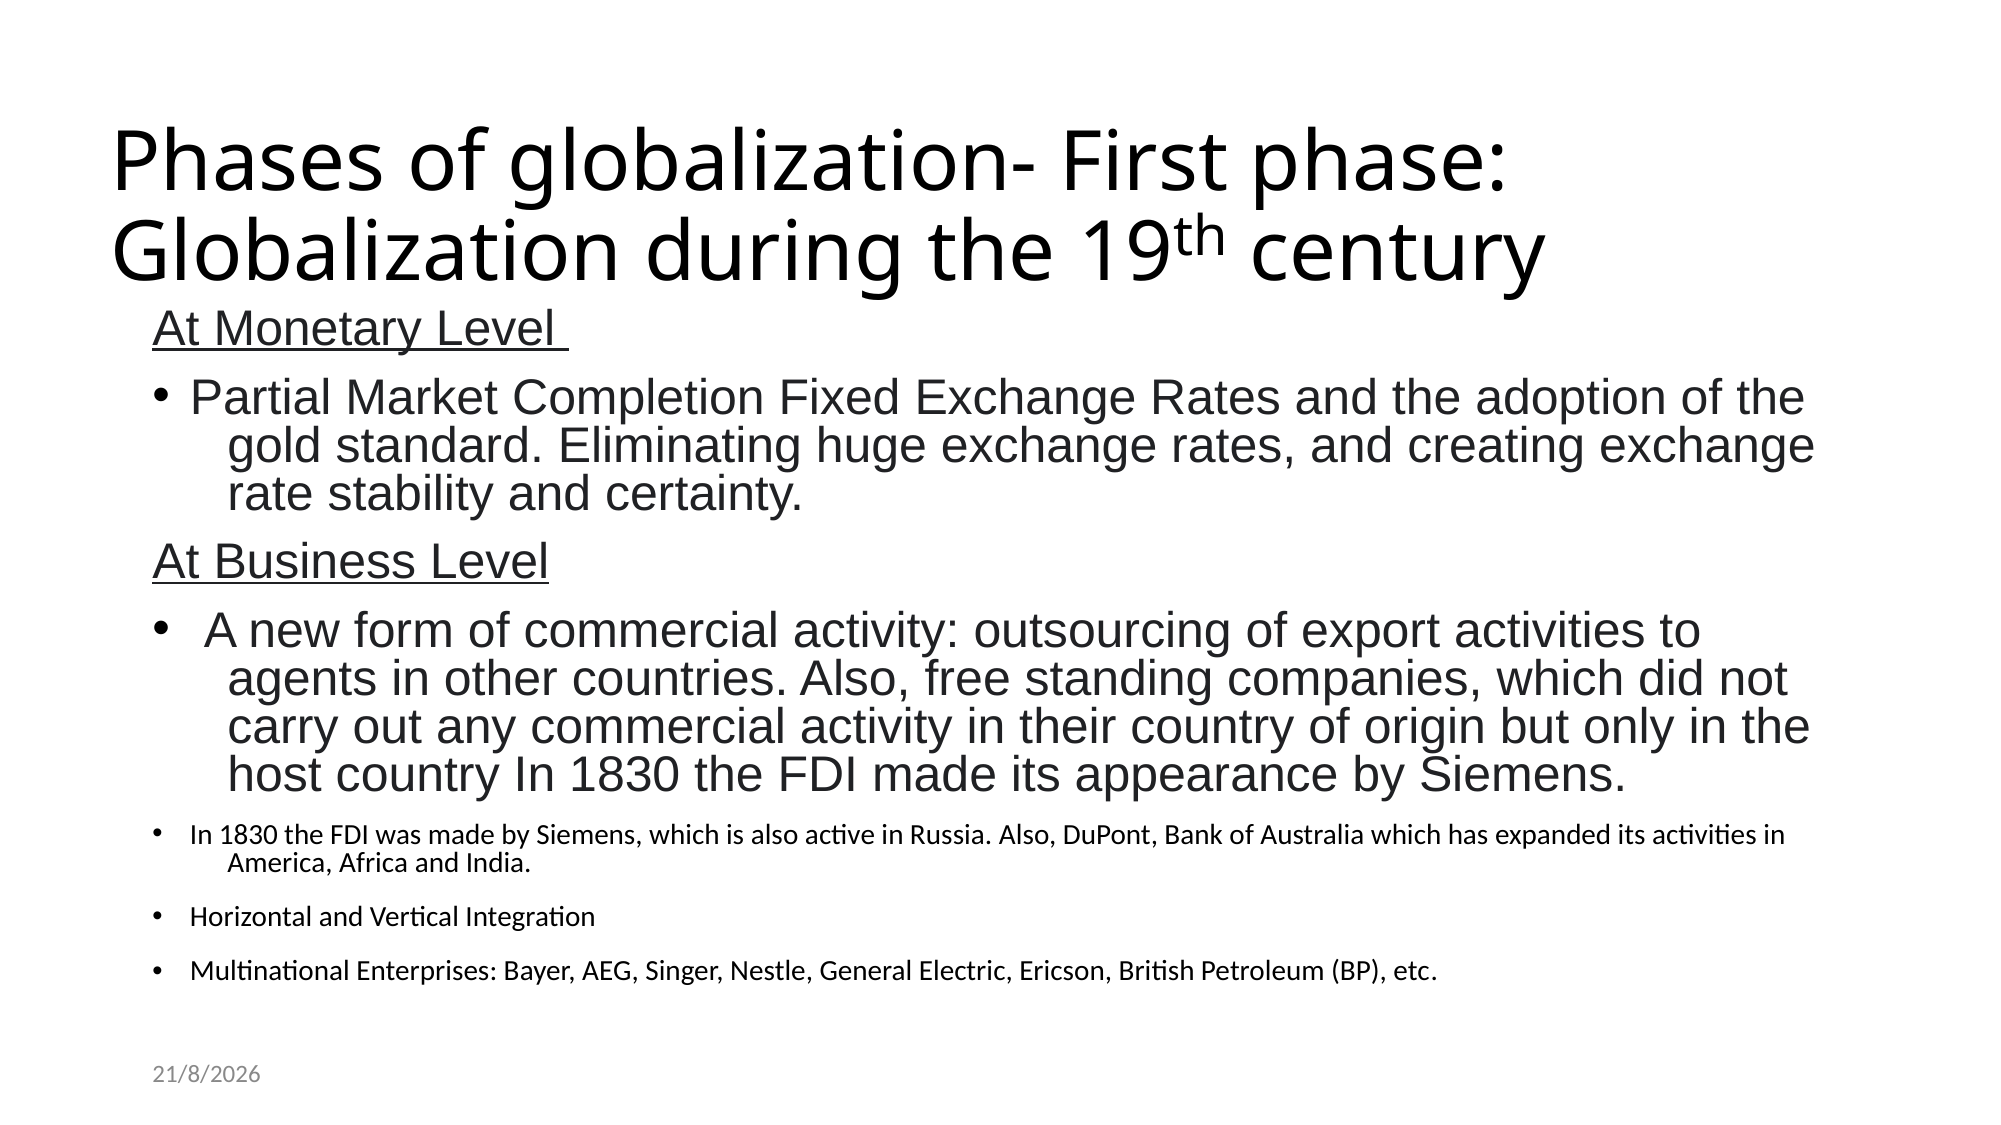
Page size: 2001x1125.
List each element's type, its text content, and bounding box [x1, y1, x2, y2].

title Phases of globalization- First phase: Globalization during the 19th century [95, 111, 1905, 307]
text_box 15/3/2022 [137, 1042, 588, 1103]
list At Monetary Level Partial Market Completion Fixed Exchange Rates and the adoption of the gold standard. Eliminating huge exchange rates, and creating exchange rate stability and certainty. At Business Level A new form of commercial activity: outsourcing of export activities to agents in other countries. Also, free standing companies, which did not carry out any commercial activity in their country of origin but only in the host country In 1830 the FDI made its appearance by Siemens. In 1830 the FDI was made by Siemens, which is also active in Russia. Also, DuPont, Bank of Australia which has expanded its activities in America, Africa and India. Horizontal and Vertical Integration Multinational Enterprises: Bayer, AEG, Singer, Nestle, General Electric, Ericson, British Petroleum (BP), etc. [137, 299, 1863, 1014]
